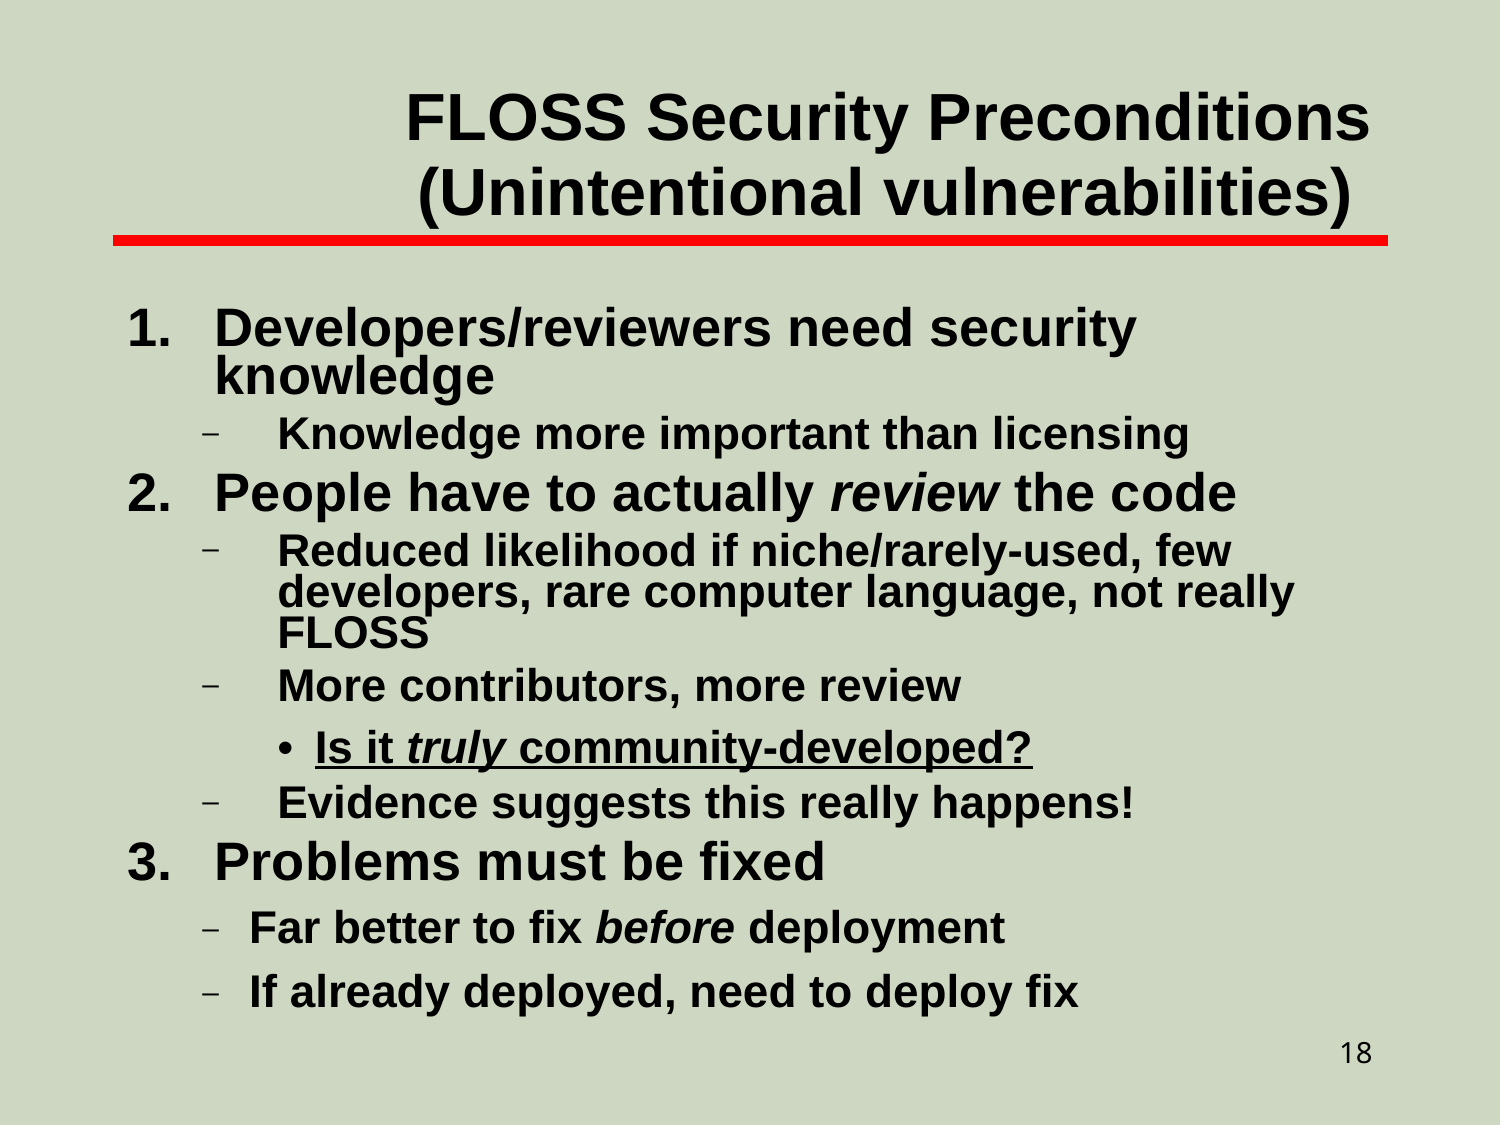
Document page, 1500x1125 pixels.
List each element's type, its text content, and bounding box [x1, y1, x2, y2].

list Developers/reviewers need security knowledge Knowledge more important than licensing People have to actually review the code Reduced likelihood if niche/rarely-used, few developers, rare computer language, not really FLOSS More contributors, more review Is it truly community-developed? Evidence suggests this really happens! Problems must be fixed Far better to fix before deployment If already deployed, need to deploy fix [112, 299, 1388, 1051]
title FLOSS Security Preconditions (Unintentional vulnerabilities) [337, 72, 1388, 238]
